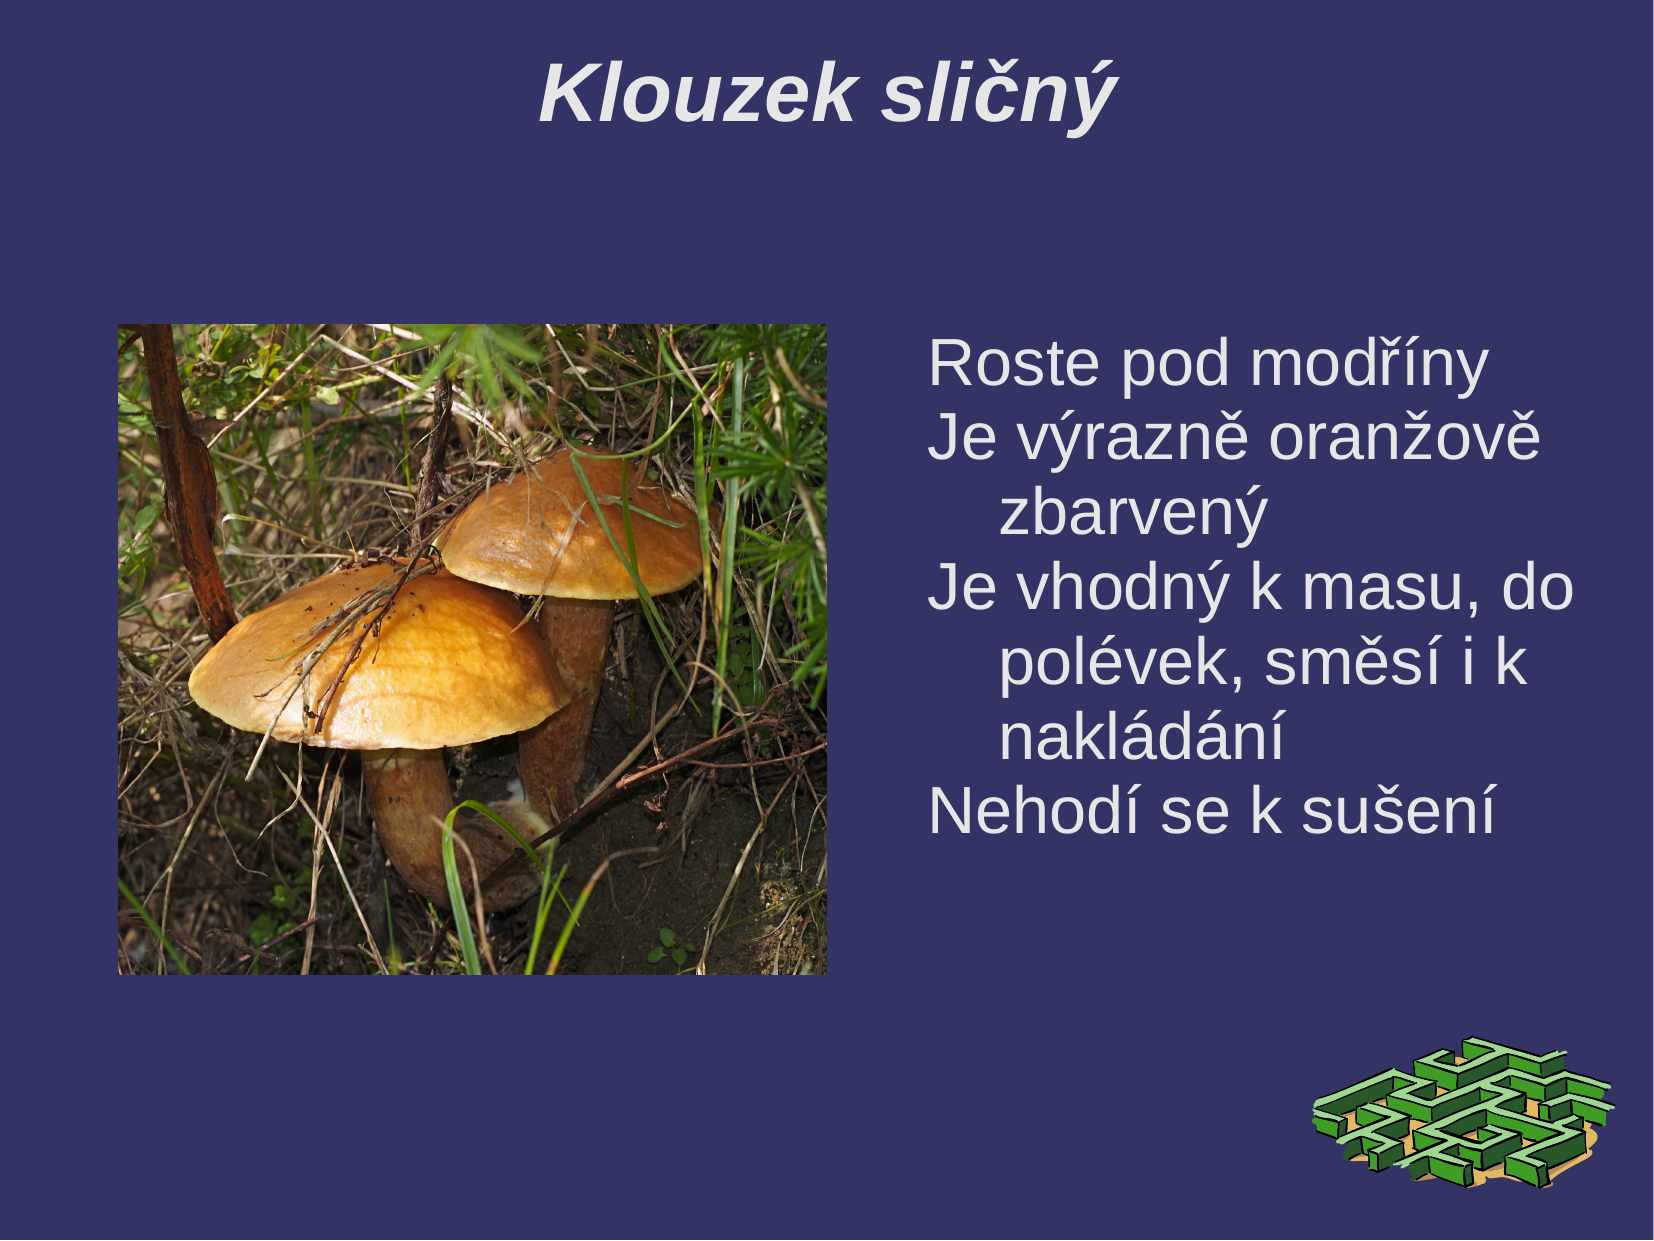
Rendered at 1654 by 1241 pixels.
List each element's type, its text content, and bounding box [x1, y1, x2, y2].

list Roste pod modříny Je výrazně oranžově zbarvený Je vhodný k masu, do polévek, směsí i k nakládání Nehodí se k sušení [915, 324, 1595, 1182]
picture [118, 324, 827, 975]
title Klouzek sličný [121, 0, 1534, 187]
